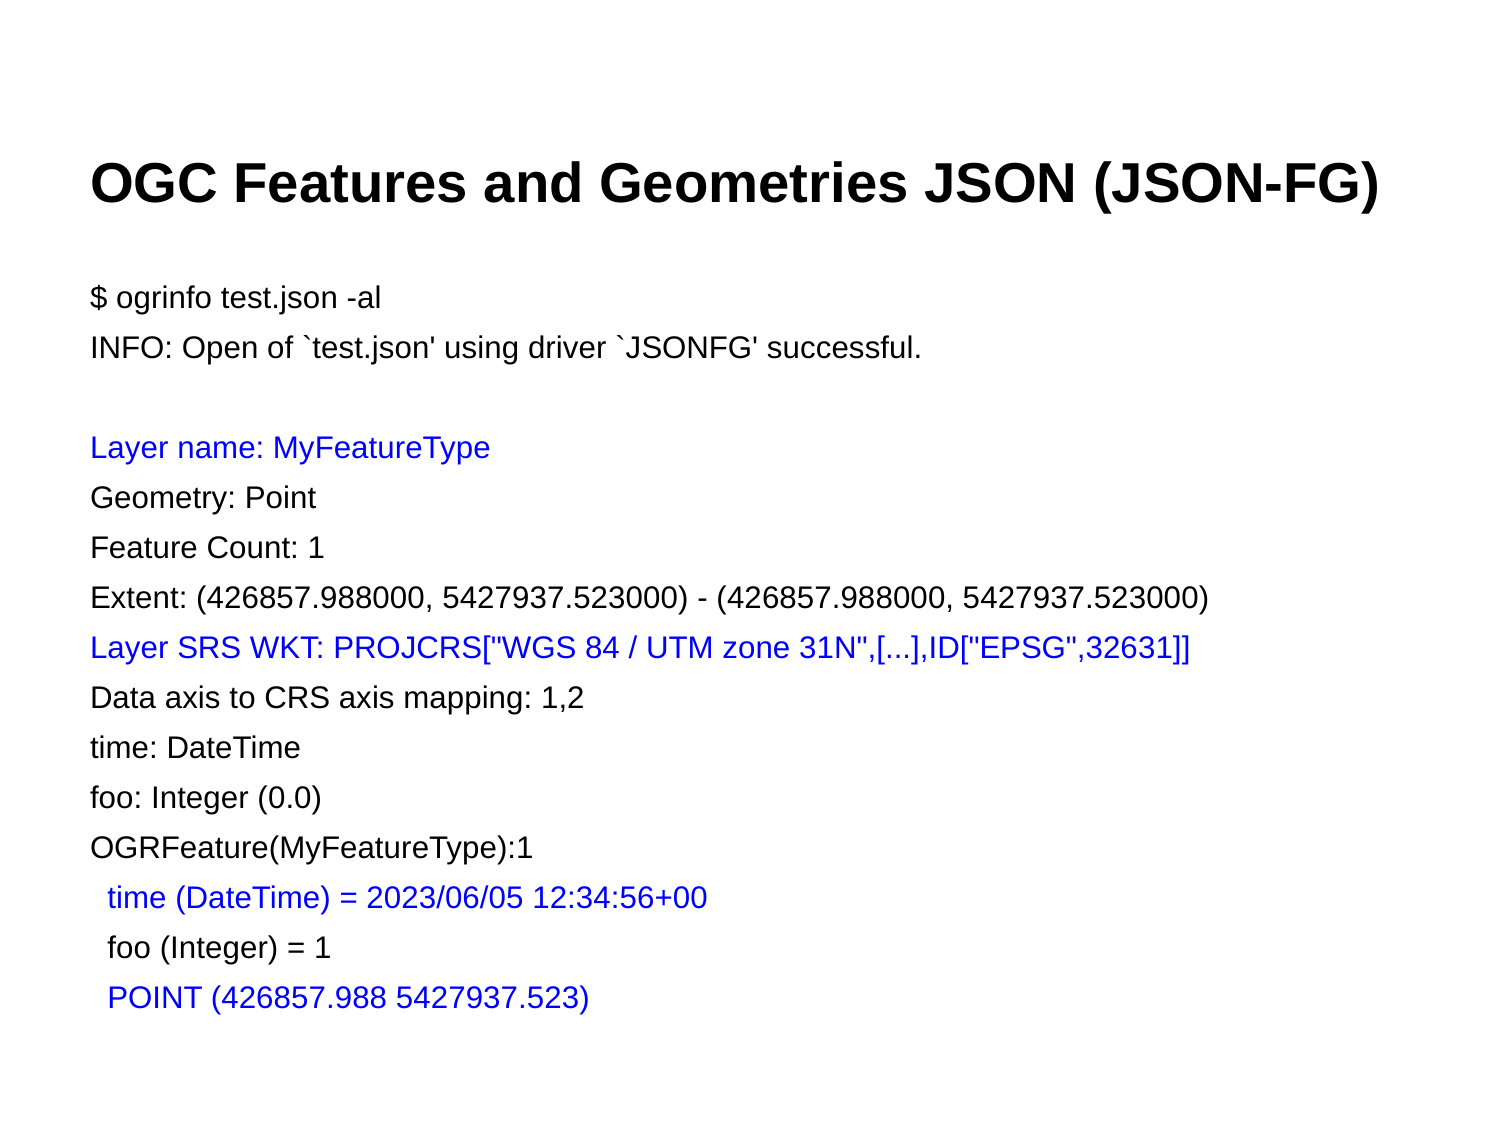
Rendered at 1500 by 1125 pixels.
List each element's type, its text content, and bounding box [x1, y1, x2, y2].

title OGC Features and Geometries JSON (JSON-FG) [75, 45, 1425, 233]
list $ ogrinfo test.json -al INFO: Open of `test.json' using driver `JSONFG' successful. Layer name: MyFeatureType Geometry: Point Feature Count: 1 Extent: (426857.988000, 5427937.523000) - (426857.988000, 5427937.523000) Layer SRS WKT: PROJCRS["WGS 84 / UTM zone 31N",[...],ID["EPSG",32631]] Data axis to CRS axis mapping: 1,2 time: DateTime foo: Integer (0.0) OGRFeature(MyFeatureType):1 time (DateTime) = 2023/06/05 12:34:56+00 foo (Integer) = 1 POINT (426857.988 5427937.523) [75, 262, 1425, 1078]
